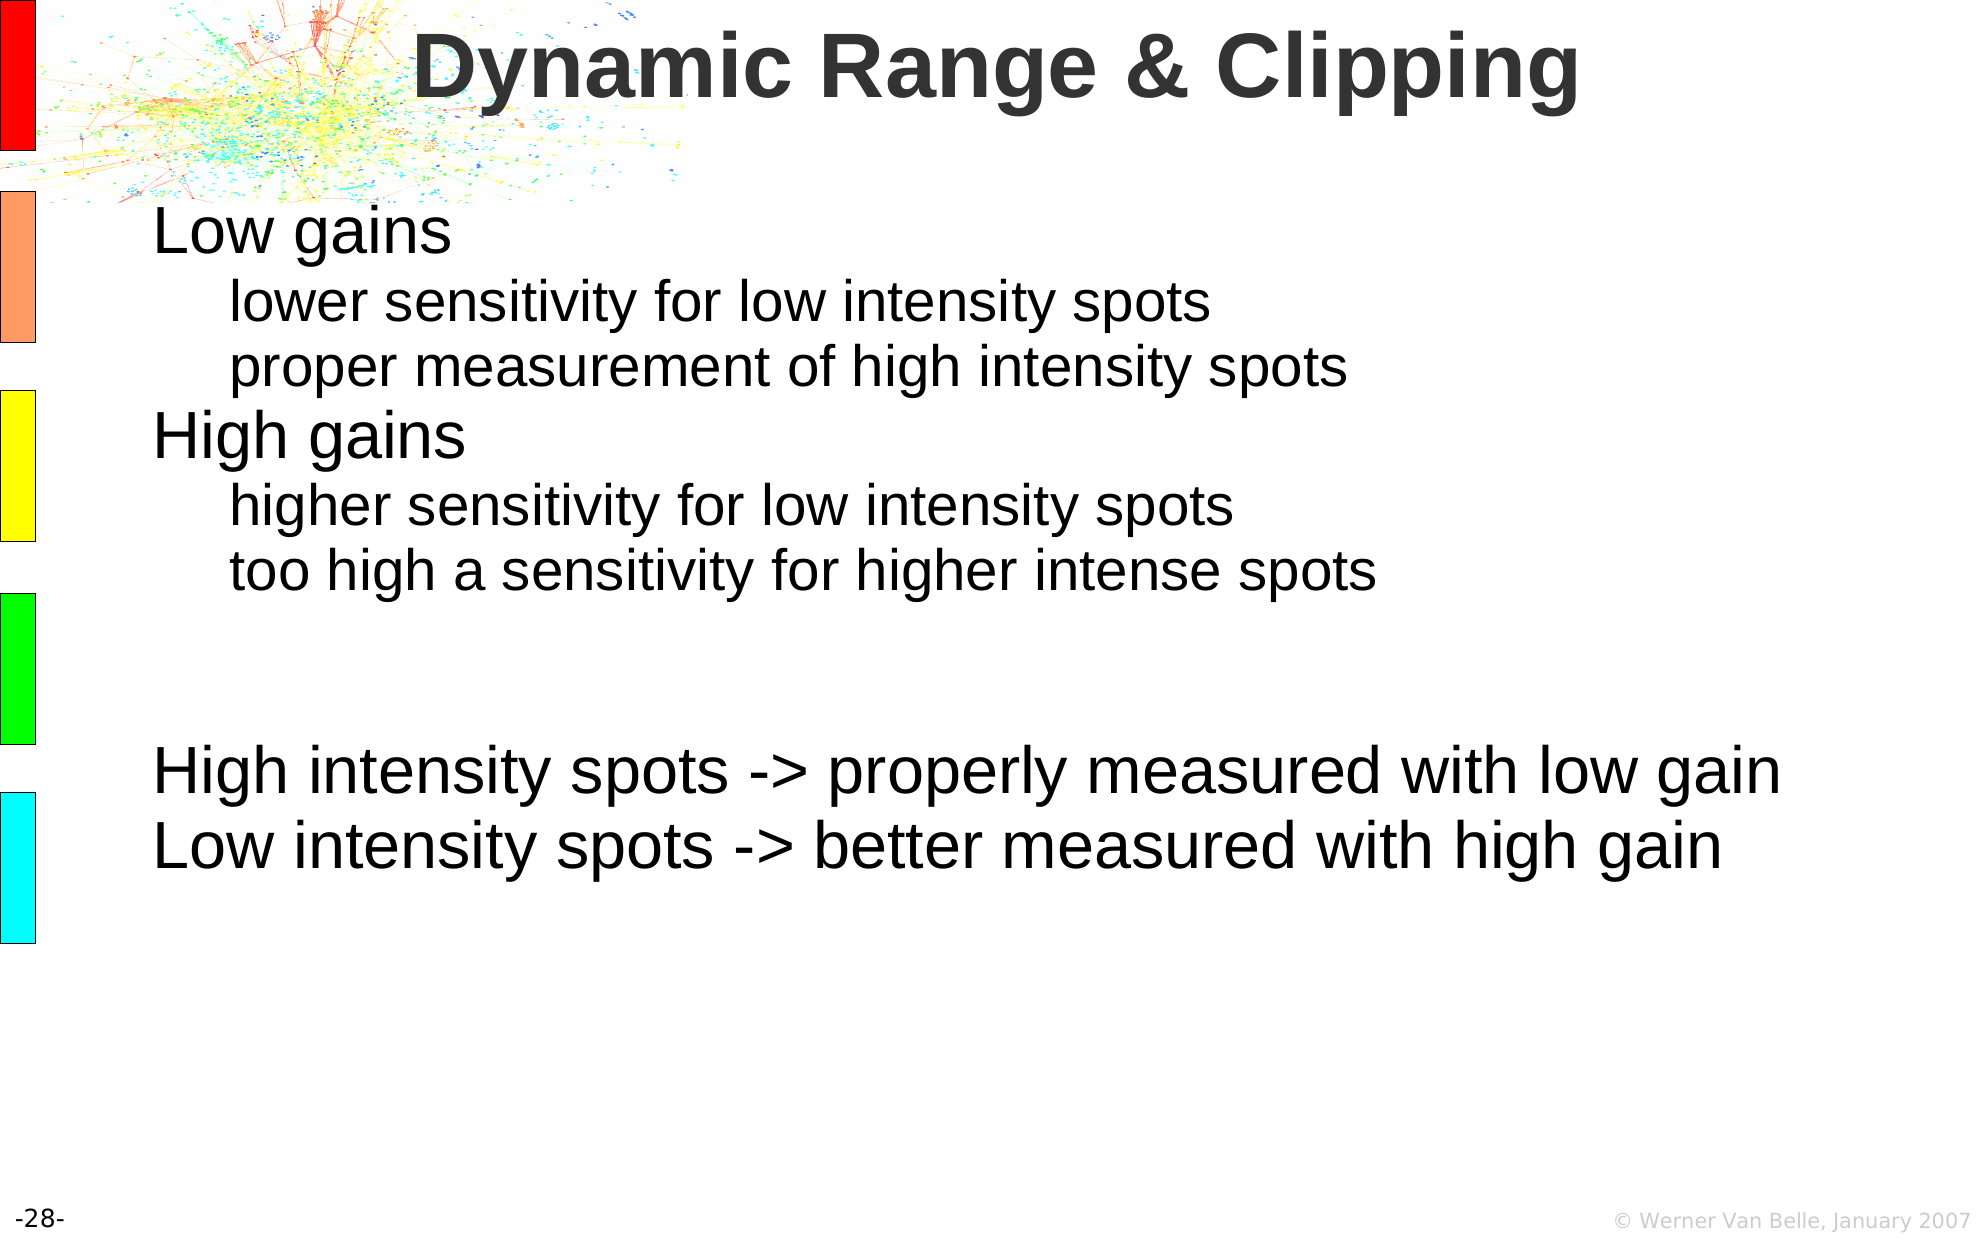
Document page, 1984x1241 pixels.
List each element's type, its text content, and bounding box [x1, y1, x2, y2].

title Gene Expression [0, 0, 688, 203]
title Dynamic Range & Clipping [150, 0, 1845, 133]
list Low gains lower sensitivity for low intensity spots proper measurement of high intensity spots High gains higher sensitivity for low intensity spots too high a sensitivity for higher intense spots High intensity spots -> properly measured with low gain Low intensity spots -> better measured with high gain [134, 193, 1935, 1163]
